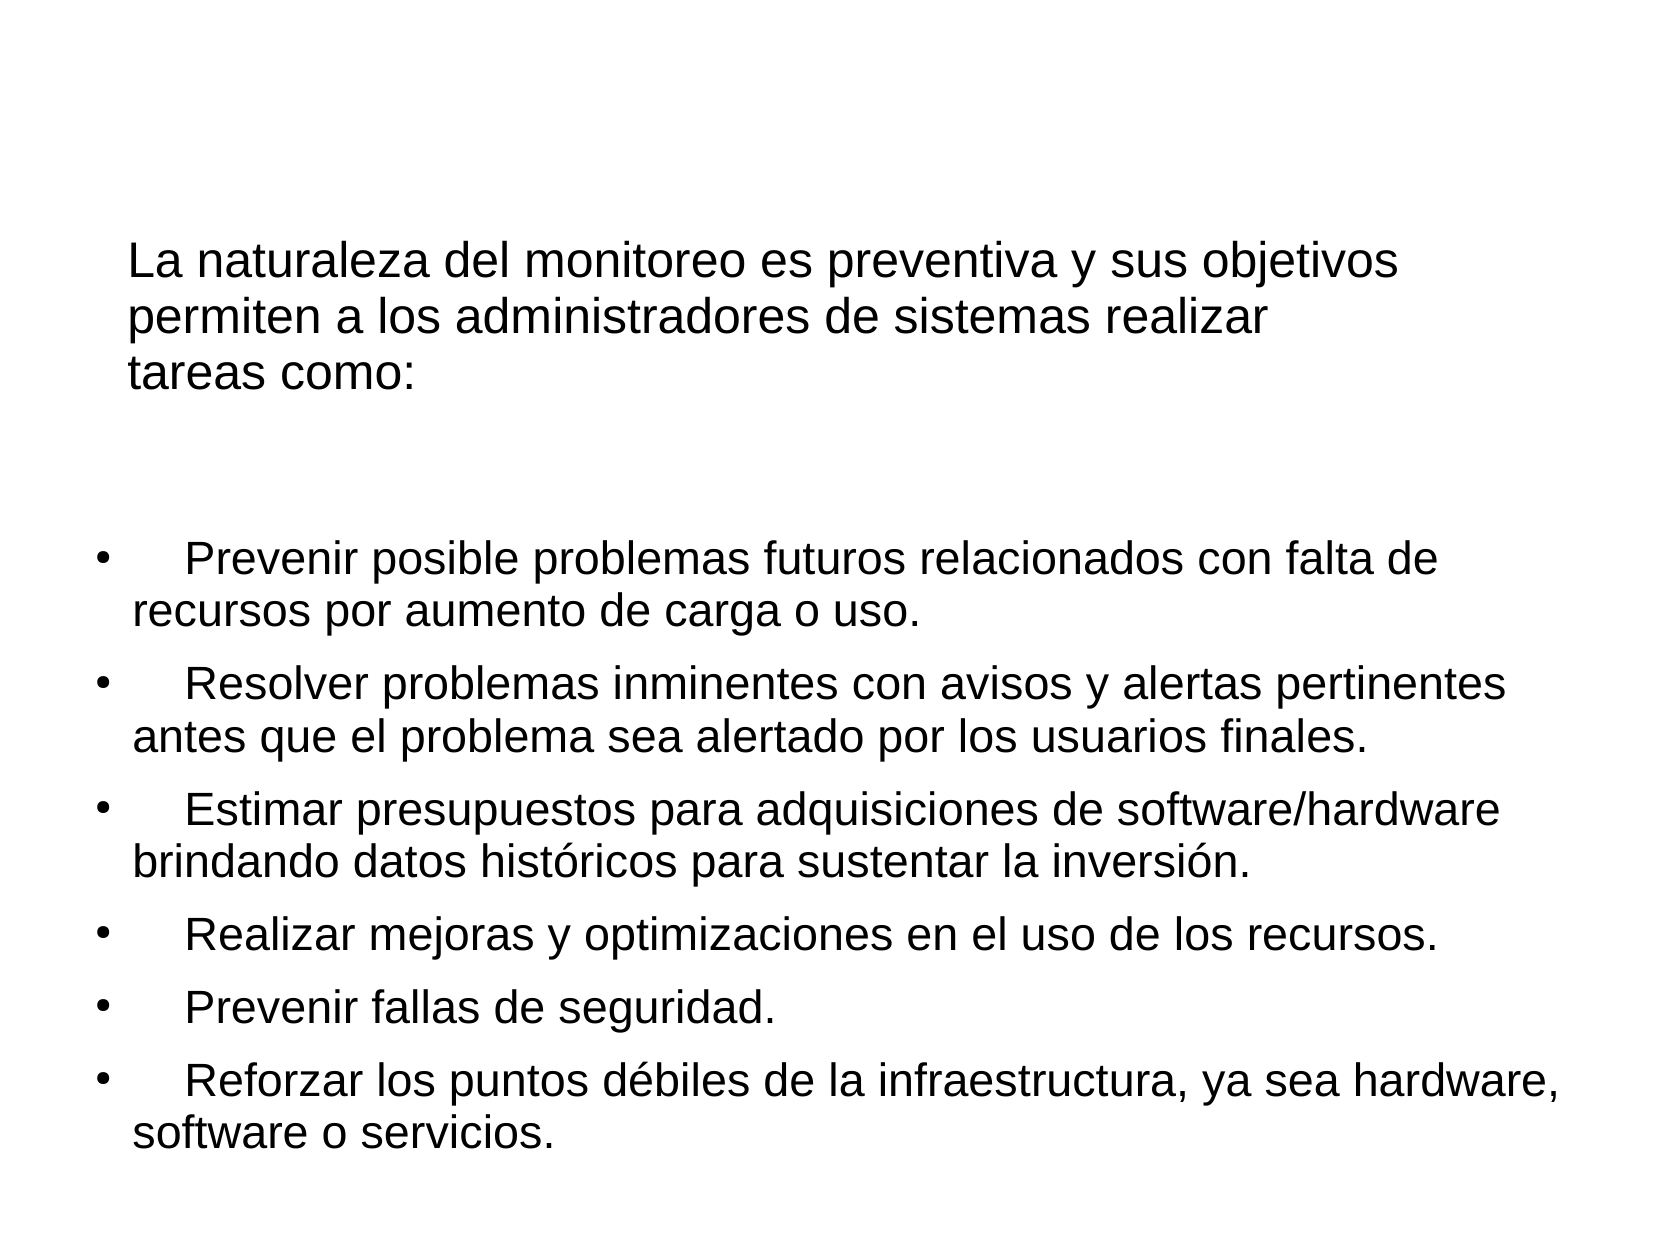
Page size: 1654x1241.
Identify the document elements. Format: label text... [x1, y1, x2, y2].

list Prevenir posible problemas futuros relacionados con falta de recursos por aumento de carga o uso. Resolver problemas inminentes con avisos y alertas pertinentes antes que el problema sea alertado por los usuarios finales. Estimar presupuestos para adquisiciones de software/hardware brindando datos históricos para sustentar la inversión. Realizar mejoras y optimizaciones en el uso de los recursos. Prevenir fallas de seguridad. Reforzar los puntos débiles de la infraestructura, ya sea hardware, software o servicios. [82, 532, 1571, 1169]
text_box La naturaleza del monitoreo es preventiva y sus objetivos permiten a los administradores de sistemas realizar tareas como: [112, 225, 1426, 408]
